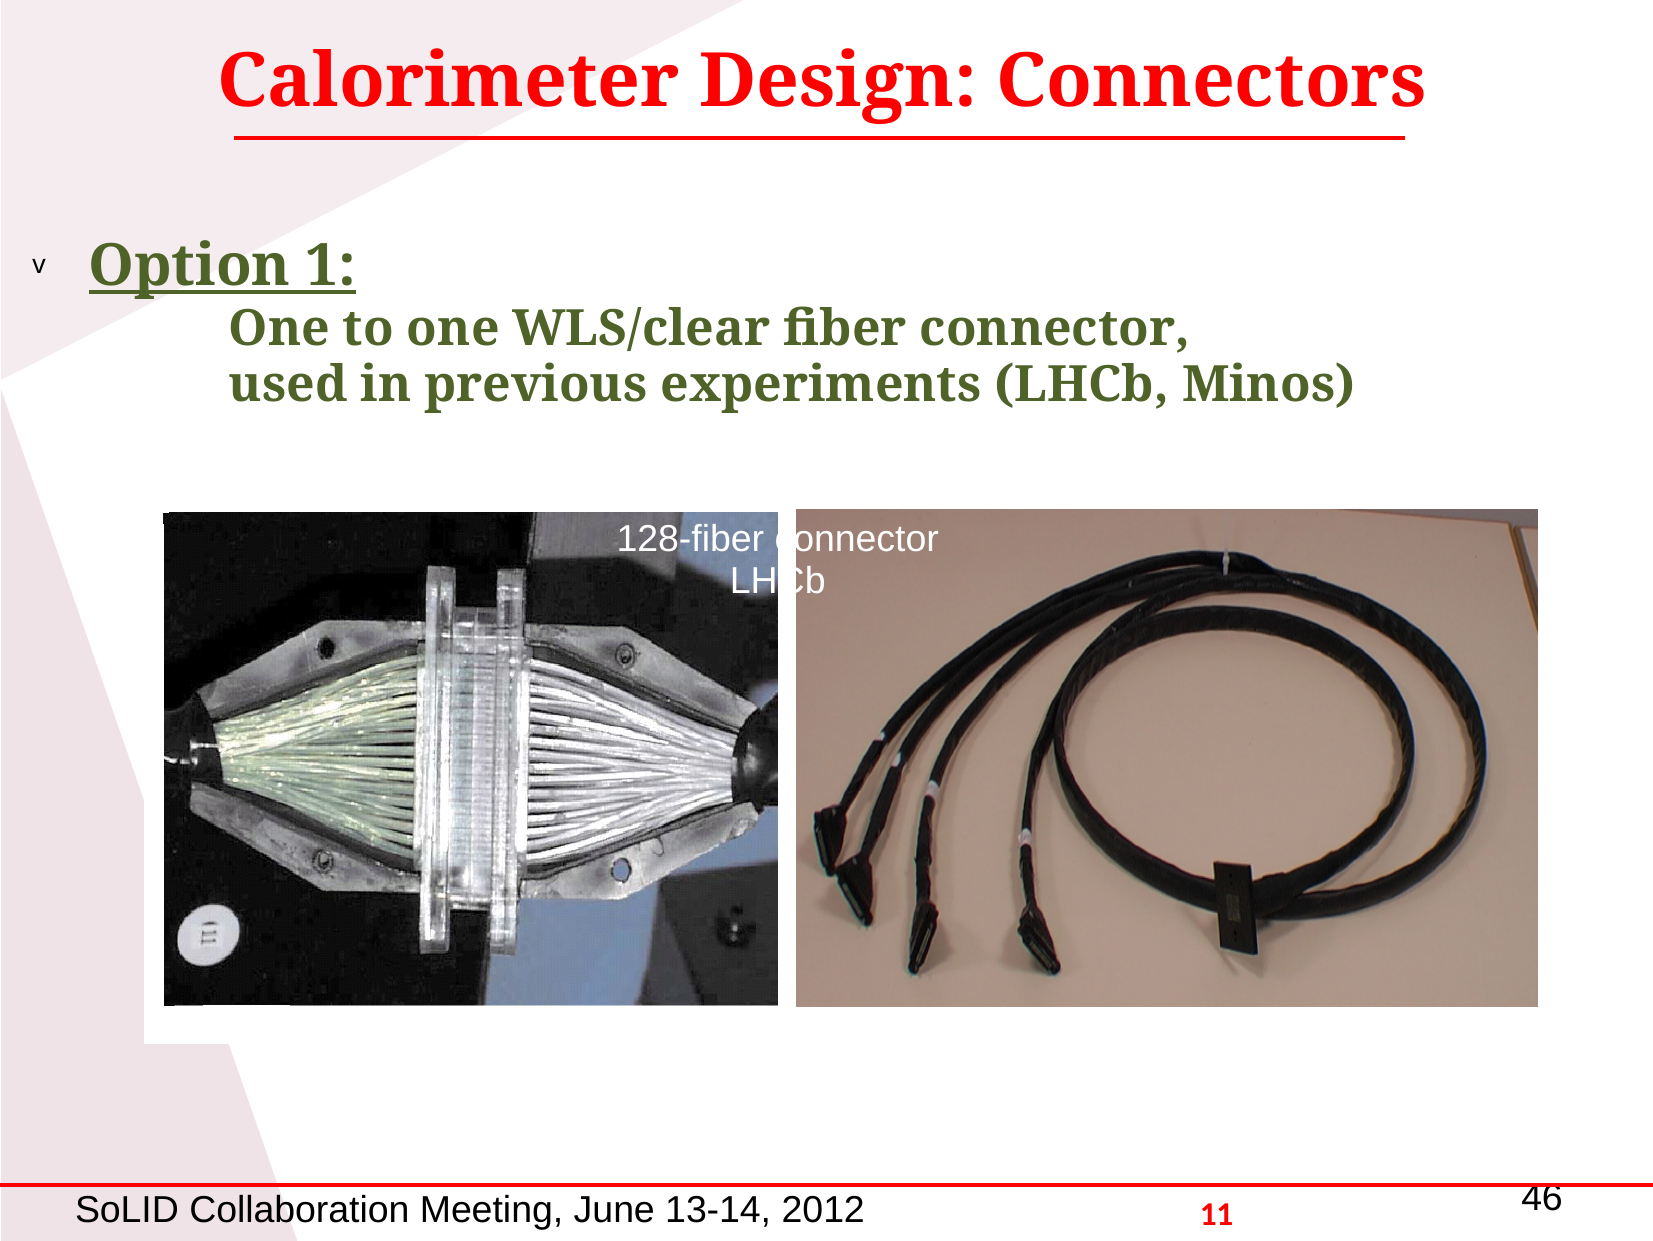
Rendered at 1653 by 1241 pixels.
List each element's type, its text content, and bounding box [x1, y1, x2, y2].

text_box Calorimeter Design: Connectors [202, 32, 1443, 132]
text_box One to one WLS/clear fiber connector, used in previous experiments (LHCb, Minos) [214, 293, 1371, 420]
text_box 11 [1184, 1188, 1571, 1241]
text_box 128-fiber connector LHCb [601, 510, 954, 610]
picture [144, 473, 796, 1044]
text_box Option 1: [17, 225, 371, 306]
text_box Option 1: [148, 258, 160, 281]
chart [796, 509, 1538, 1007]
